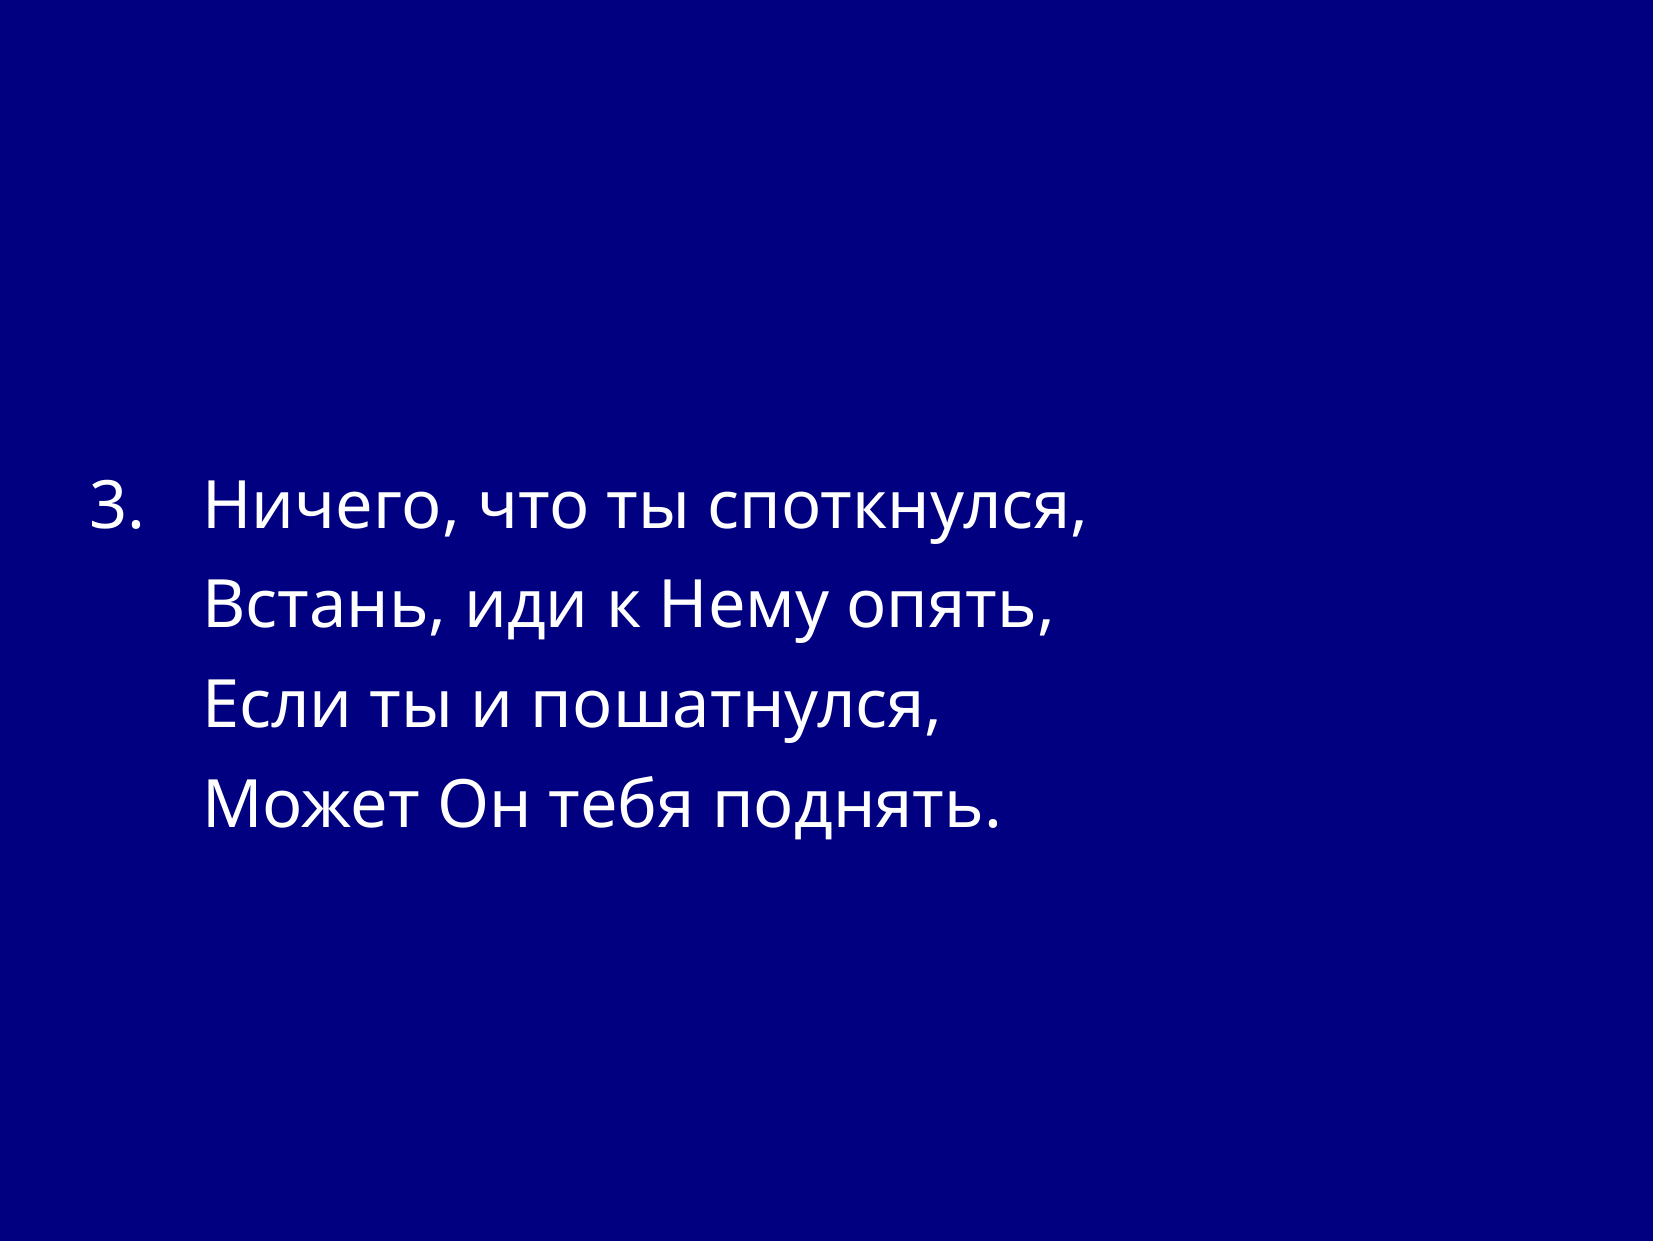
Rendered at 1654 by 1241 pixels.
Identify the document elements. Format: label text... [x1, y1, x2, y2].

text_box 3. Ничего, что ты споткнулся, Встань, иди к Нему опять, Если ты и пошатнулся, Может Он тебя поднять. [75, 150, 1576, 1163]
